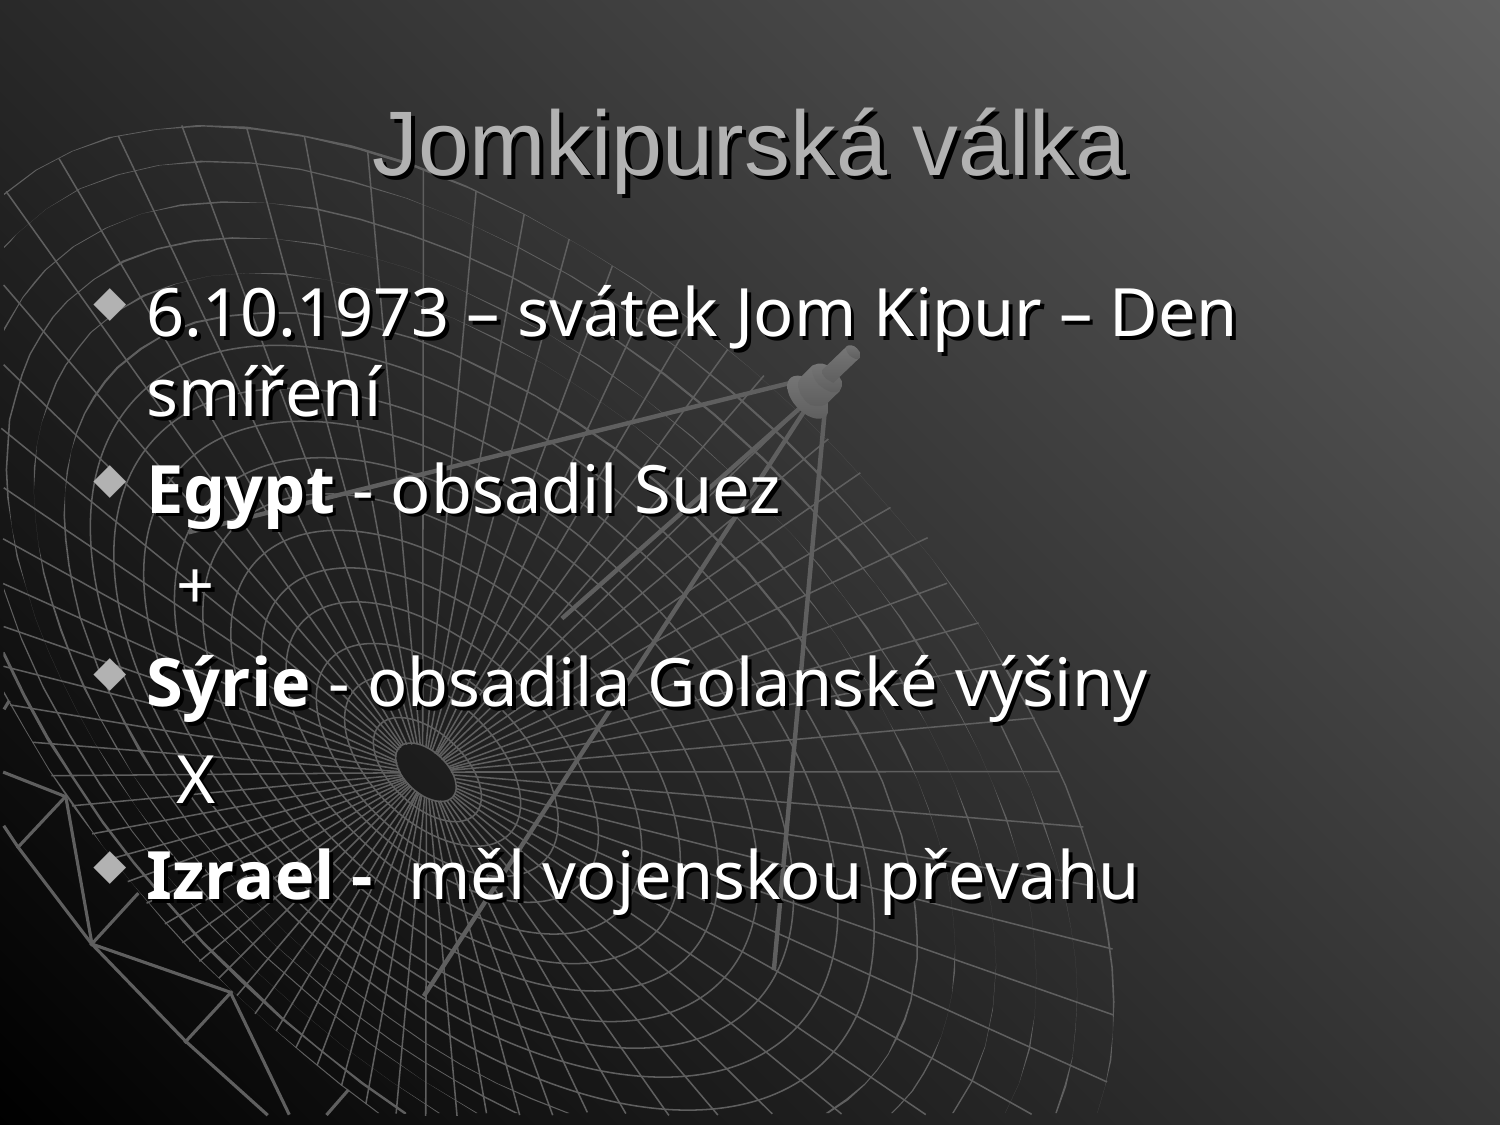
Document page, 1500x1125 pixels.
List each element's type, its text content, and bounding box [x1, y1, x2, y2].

title Jomkipurská válka [75, 45, 1426, 233]
list 6.10.1973 – svátek Jom Kipur – Den smíření Egypt - obsadil Suez + Sýrie - obsadila Golanské výšiny X Izrael - měl vojenskou převahu [75, 262, 1426, 1006]
